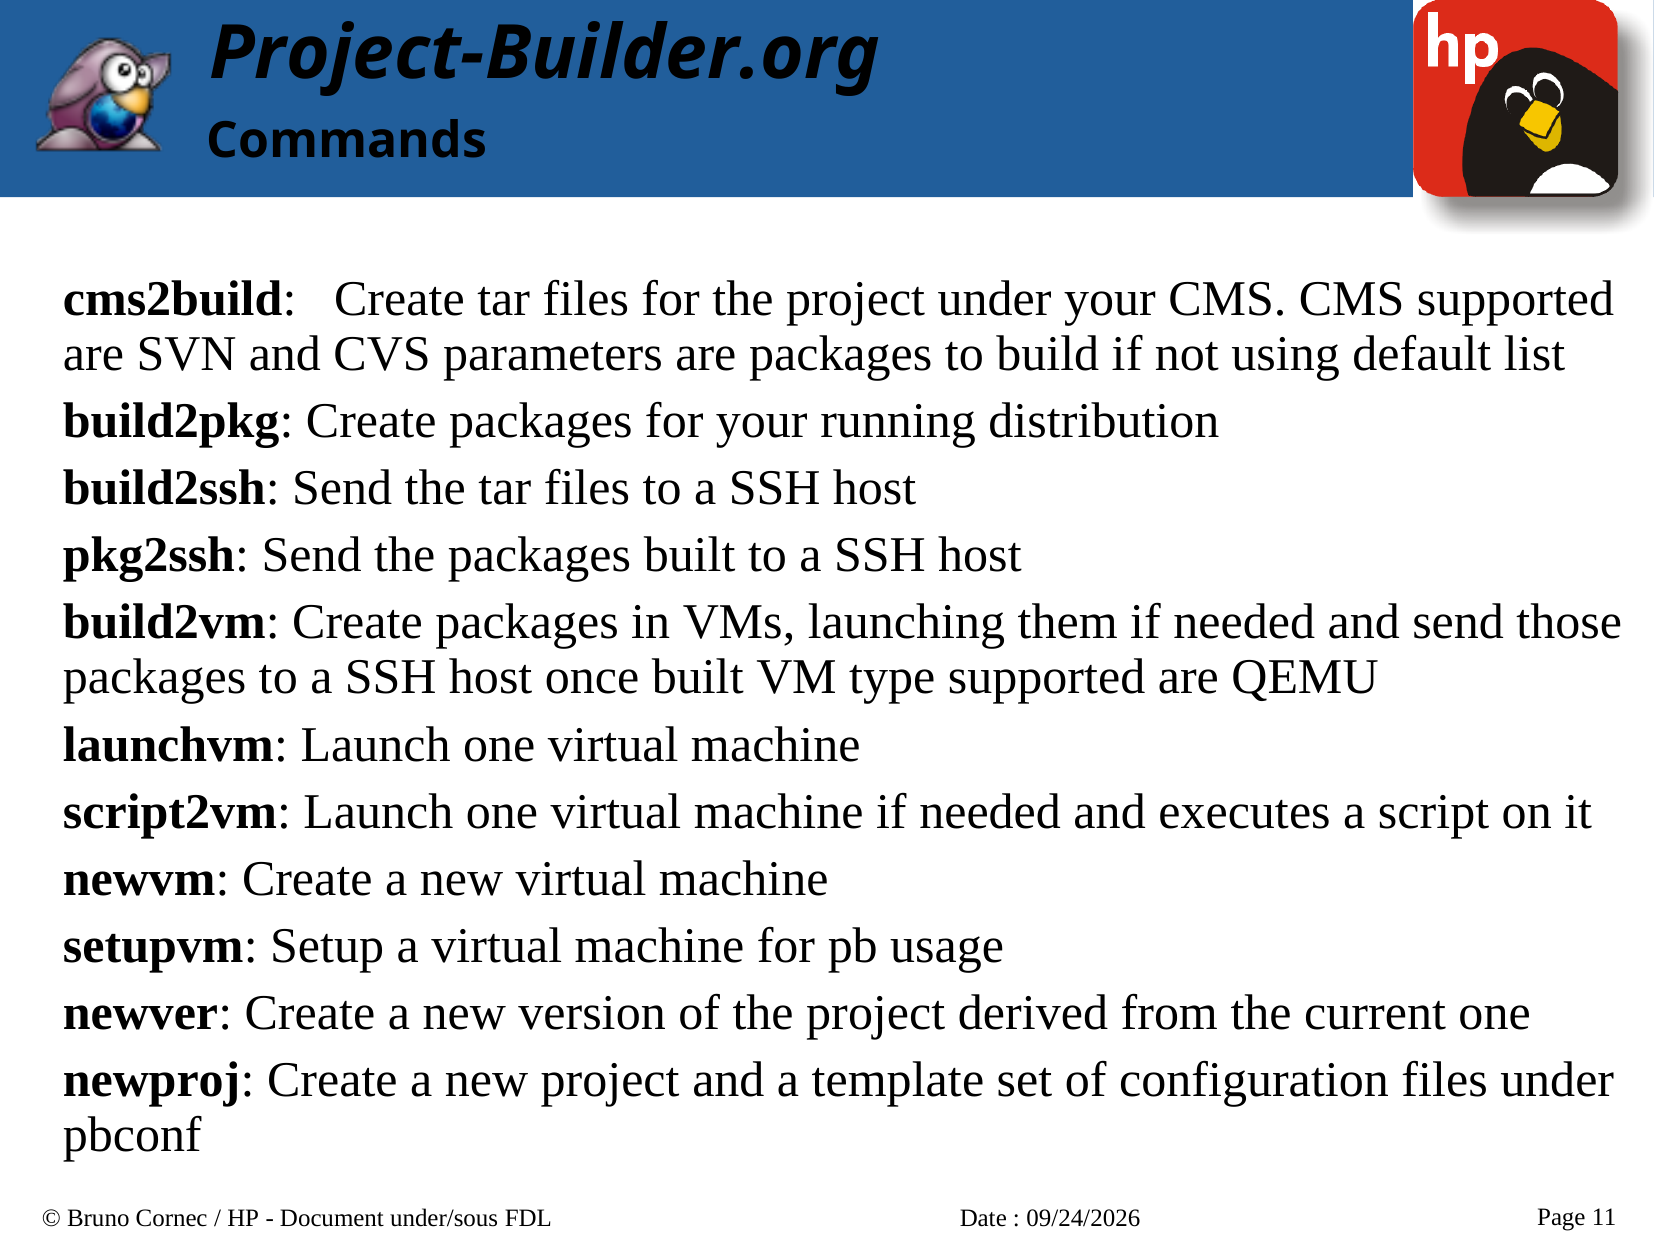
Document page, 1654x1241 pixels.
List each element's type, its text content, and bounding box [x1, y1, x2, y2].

text_box cms2build: Create tar files for the project under your CMS. CMS supported are SVN and CVS parameters are packages to build if not using default list build2pkg: Create packages for your running distribution build2ssh: Send the tar files to a SSH host pkg2ssh: Send the packages built to a SSH host build2vm: Create packages in VMs, launching them if needed and send those packages to a SSH host once built VM type supported are QEMU launchvm: Launch one virtual machine script2vm: Launch one virtual machine if needed and executes a script on it newvm: Create a new virtual machine setupvm: Setup a virtual machine for pb usage newver: Create a new version of the project derived from the current one newproj: Create a new project and a template set of configuration files under pbconf [62, 270, 1654, 1163]
title Commands [206, 59, 1121, 221]
picture [1413, 0, 1654, 235]
picture [0, 0, 211, 199]
